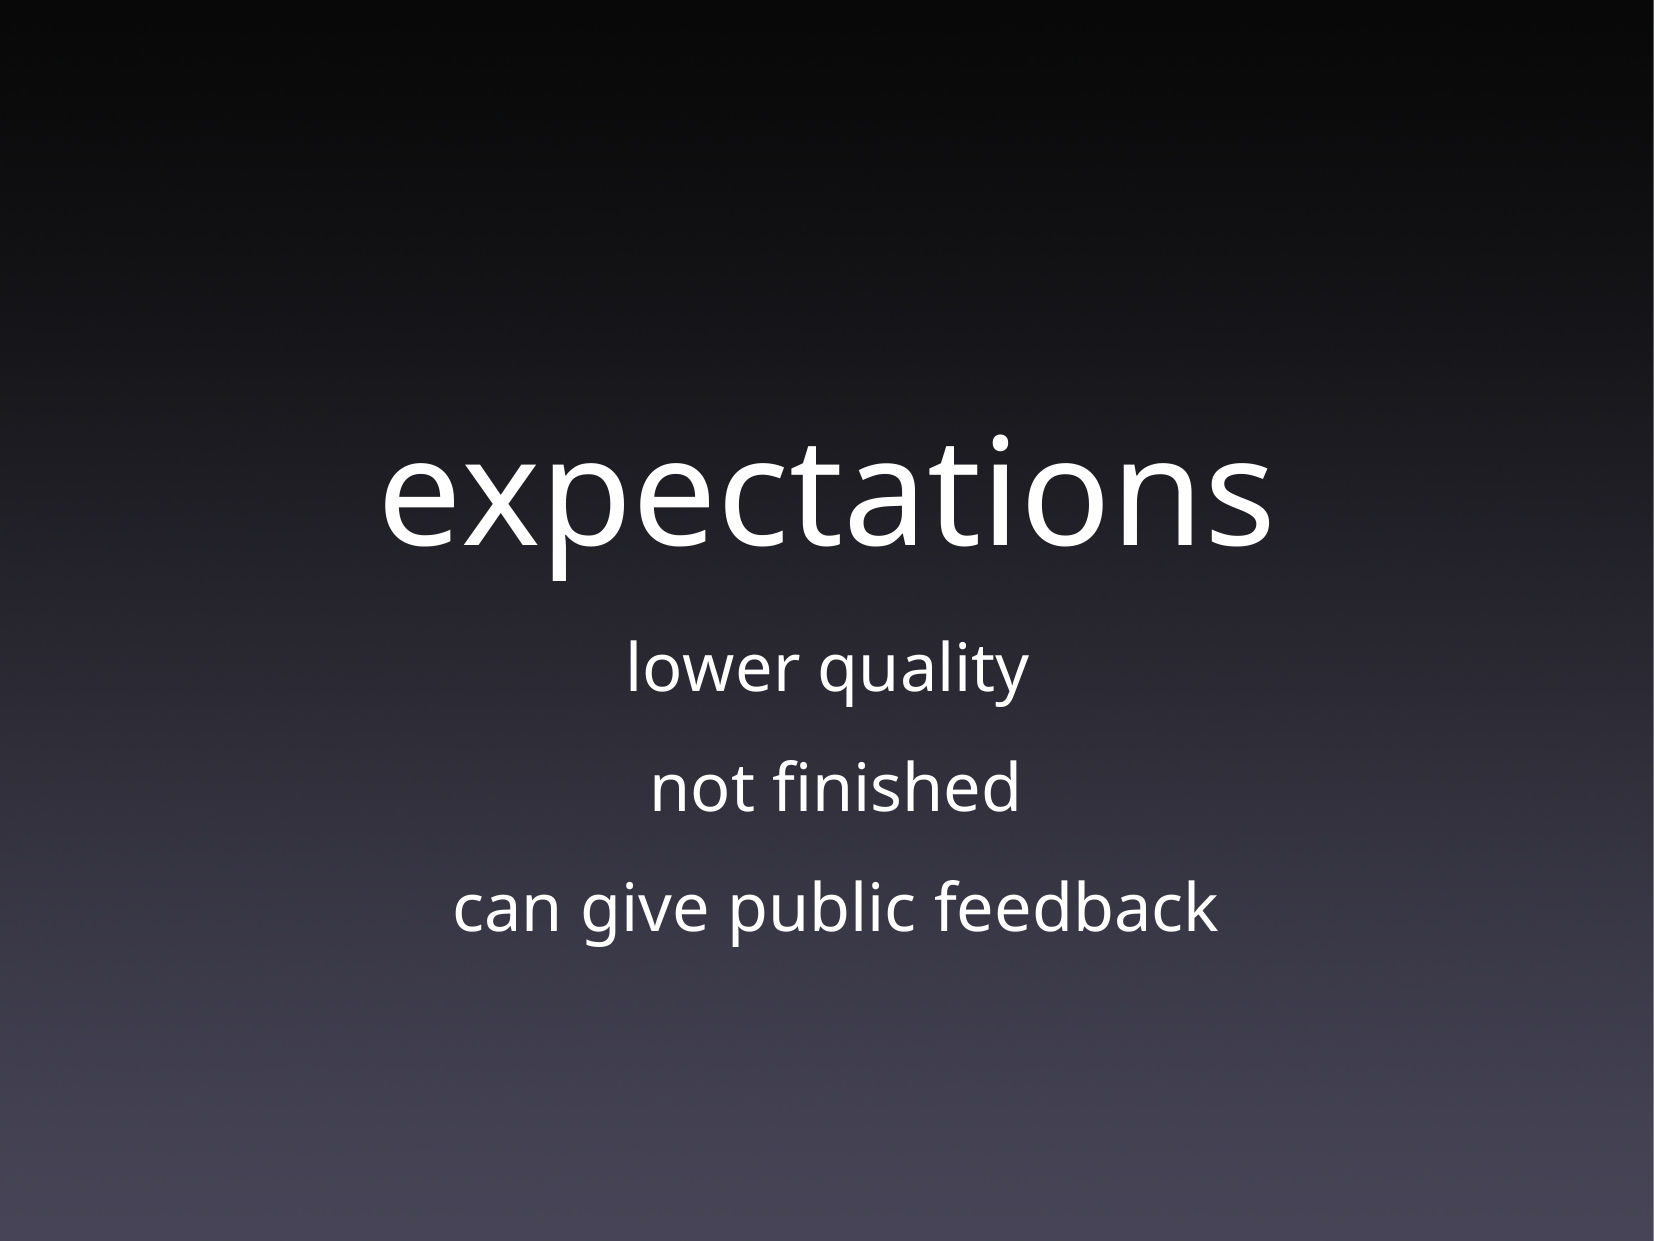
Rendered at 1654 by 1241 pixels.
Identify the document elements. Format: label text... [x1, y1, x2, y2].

picture [0, 0, 1654, 1241]
list lower quality not finished can give public feedback [121, 620, 1534, 1127]
title expectations [120, 372, 1533, 603]
